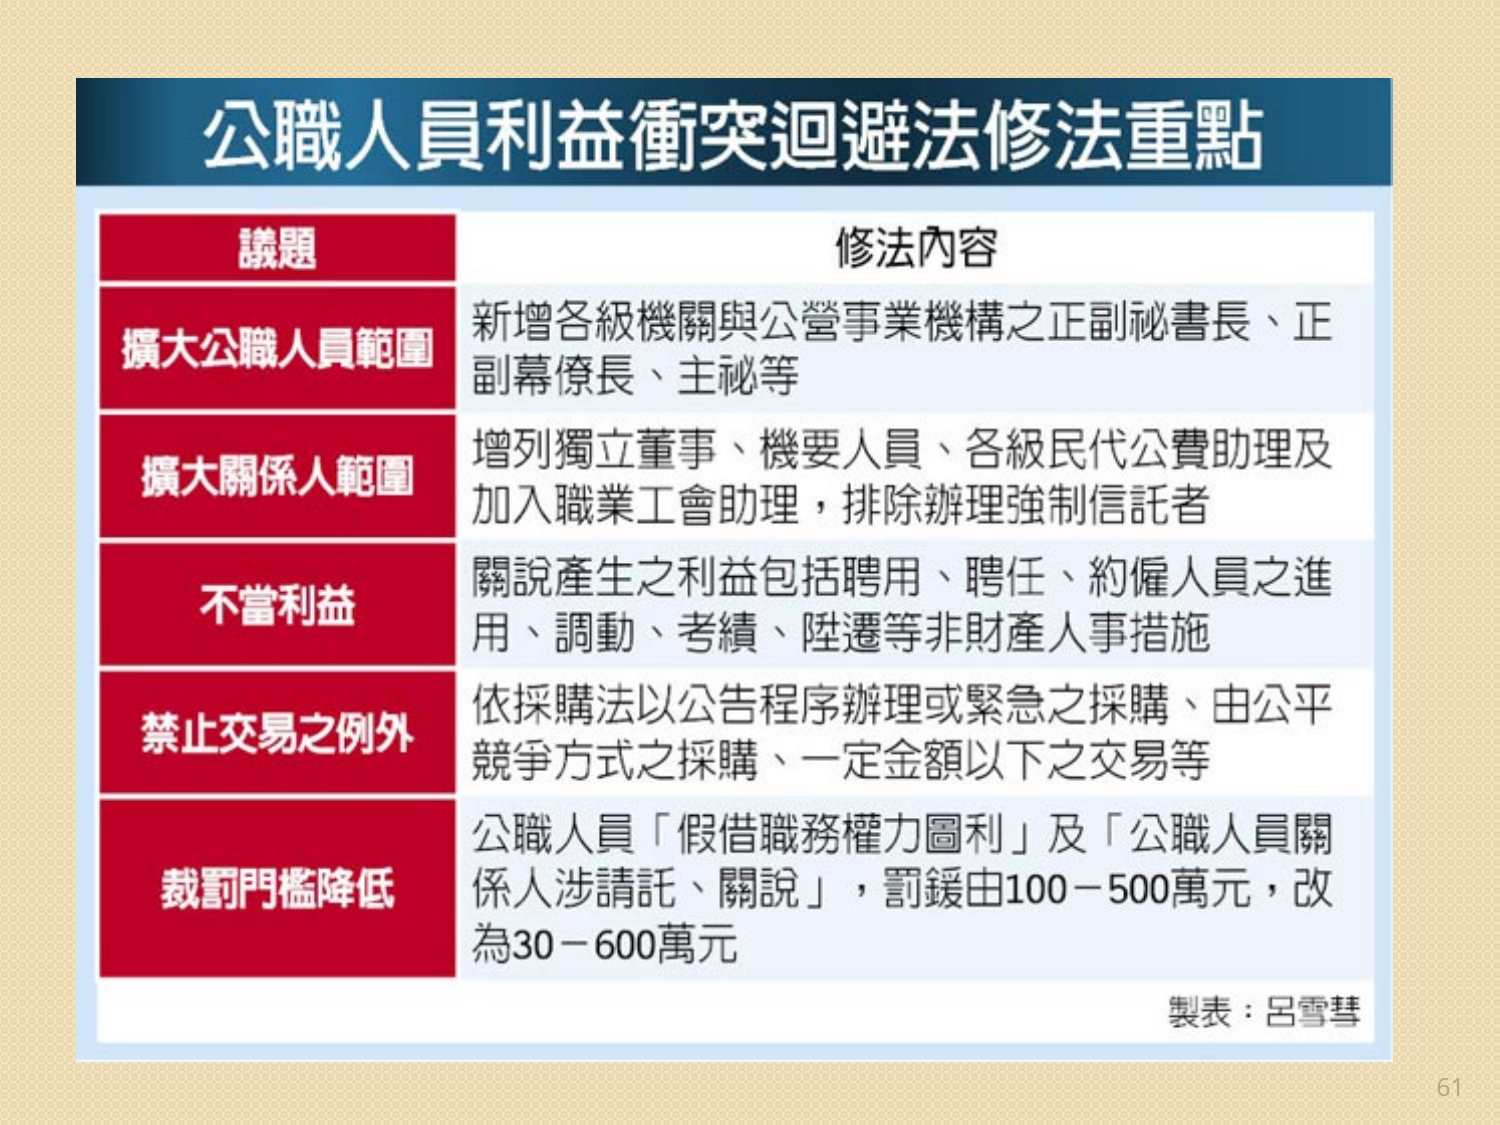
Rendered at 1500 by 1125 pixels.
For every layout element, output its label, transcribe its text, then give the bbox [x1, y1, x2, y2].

picture [0, 0, 1500, 1125]
slide_number <編號> [1413, 1034, 1488, 1113]
